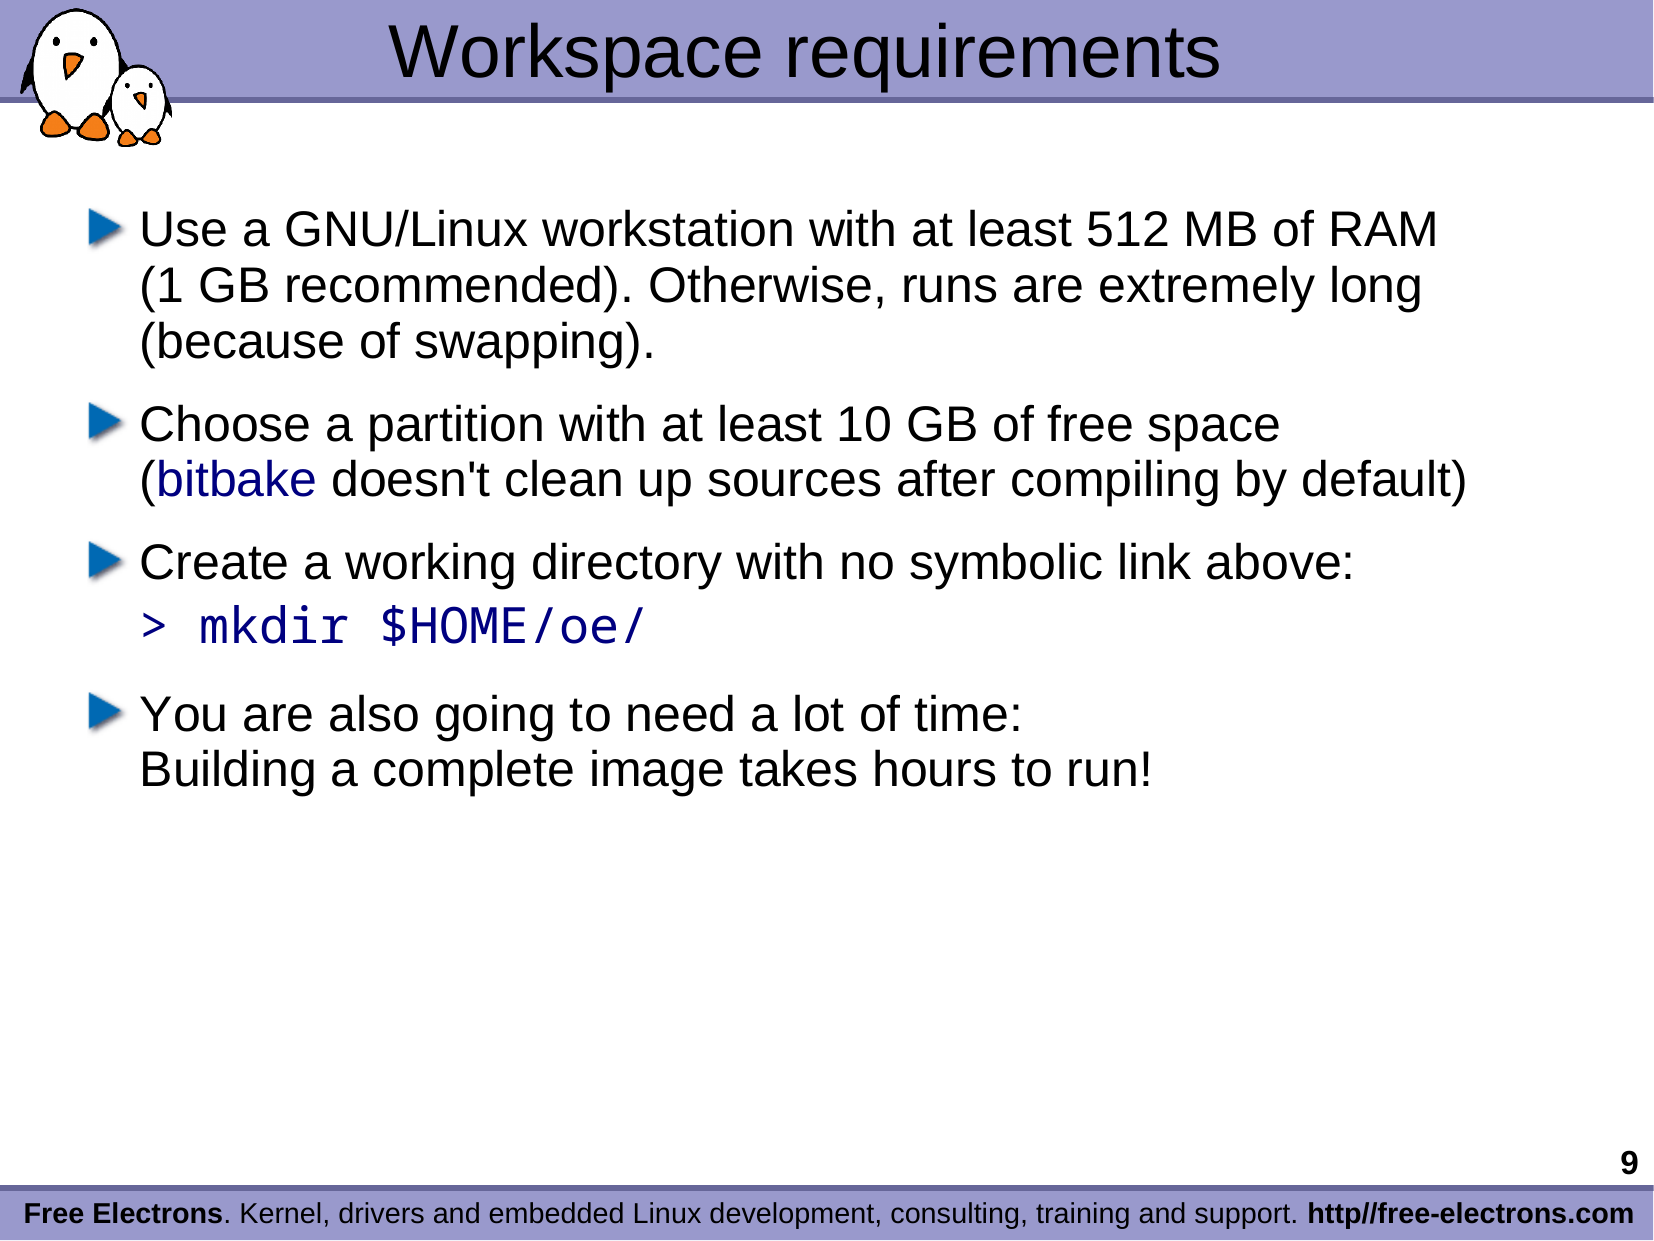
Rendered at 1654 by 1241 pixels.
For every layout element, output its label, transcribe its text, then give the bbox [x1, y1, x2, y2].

list Use a GNU/Linux workstation with at least 512 MB of RAM (1 GB recommended). Otherwise, runs are extremely long (because of swapping). Choose a partition with at least 10 GB of free space (bitbake doesn't clean up sources after compiling by default) Create a working directory with no symbolic link above: > mkdir $HOME/oe/ You are also going to need a lot of time: Building a complete image takes hours to run! [68, 201, 1592, 1118]
title Workspace requirements [60, 0, 1551, 104]
picture [20, 8, 172, 147]
